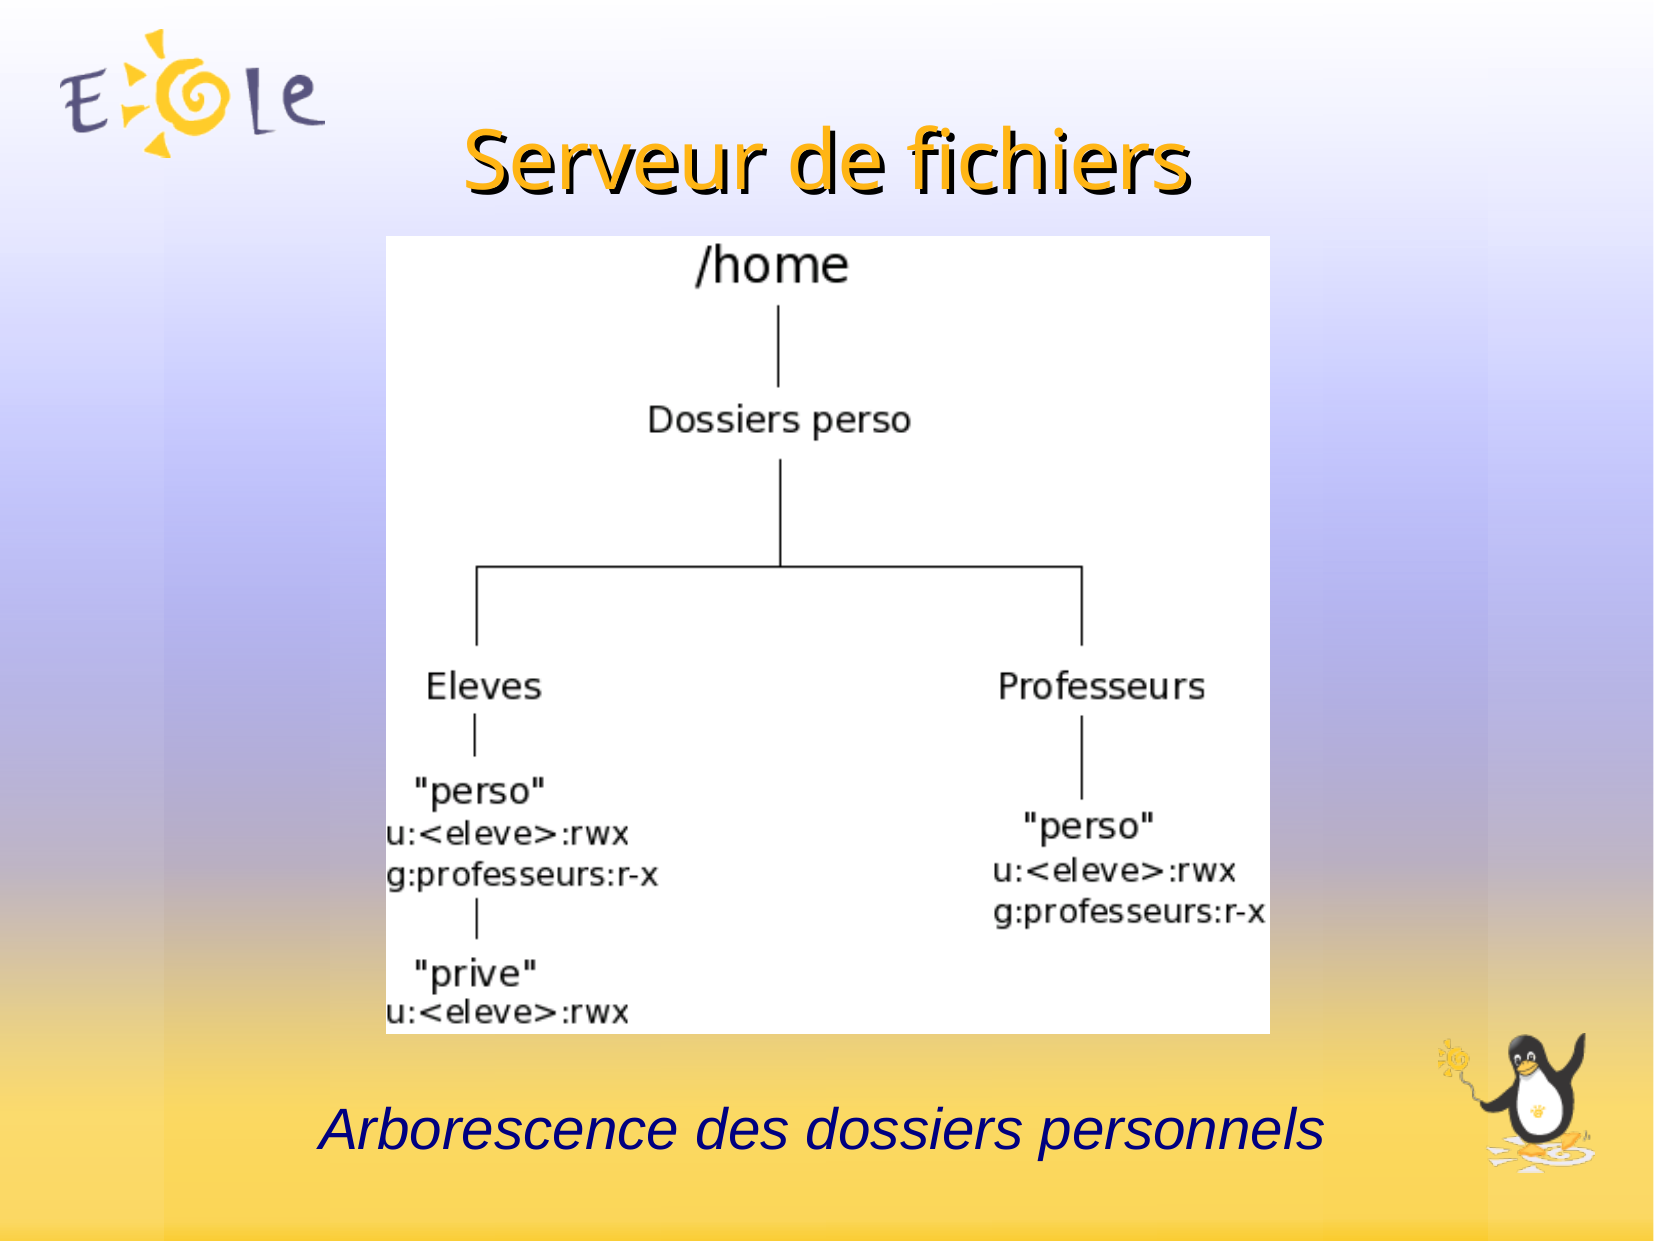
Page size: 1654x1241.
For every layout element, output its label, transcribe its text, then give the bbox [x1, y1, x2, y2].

picture [0, 0, 1654, 1241]
text_box Arborescence des dossiers personnels [51, 1091, 1595, 1166]
title Serveur de fichiers [82, 49, 1571, 266]
